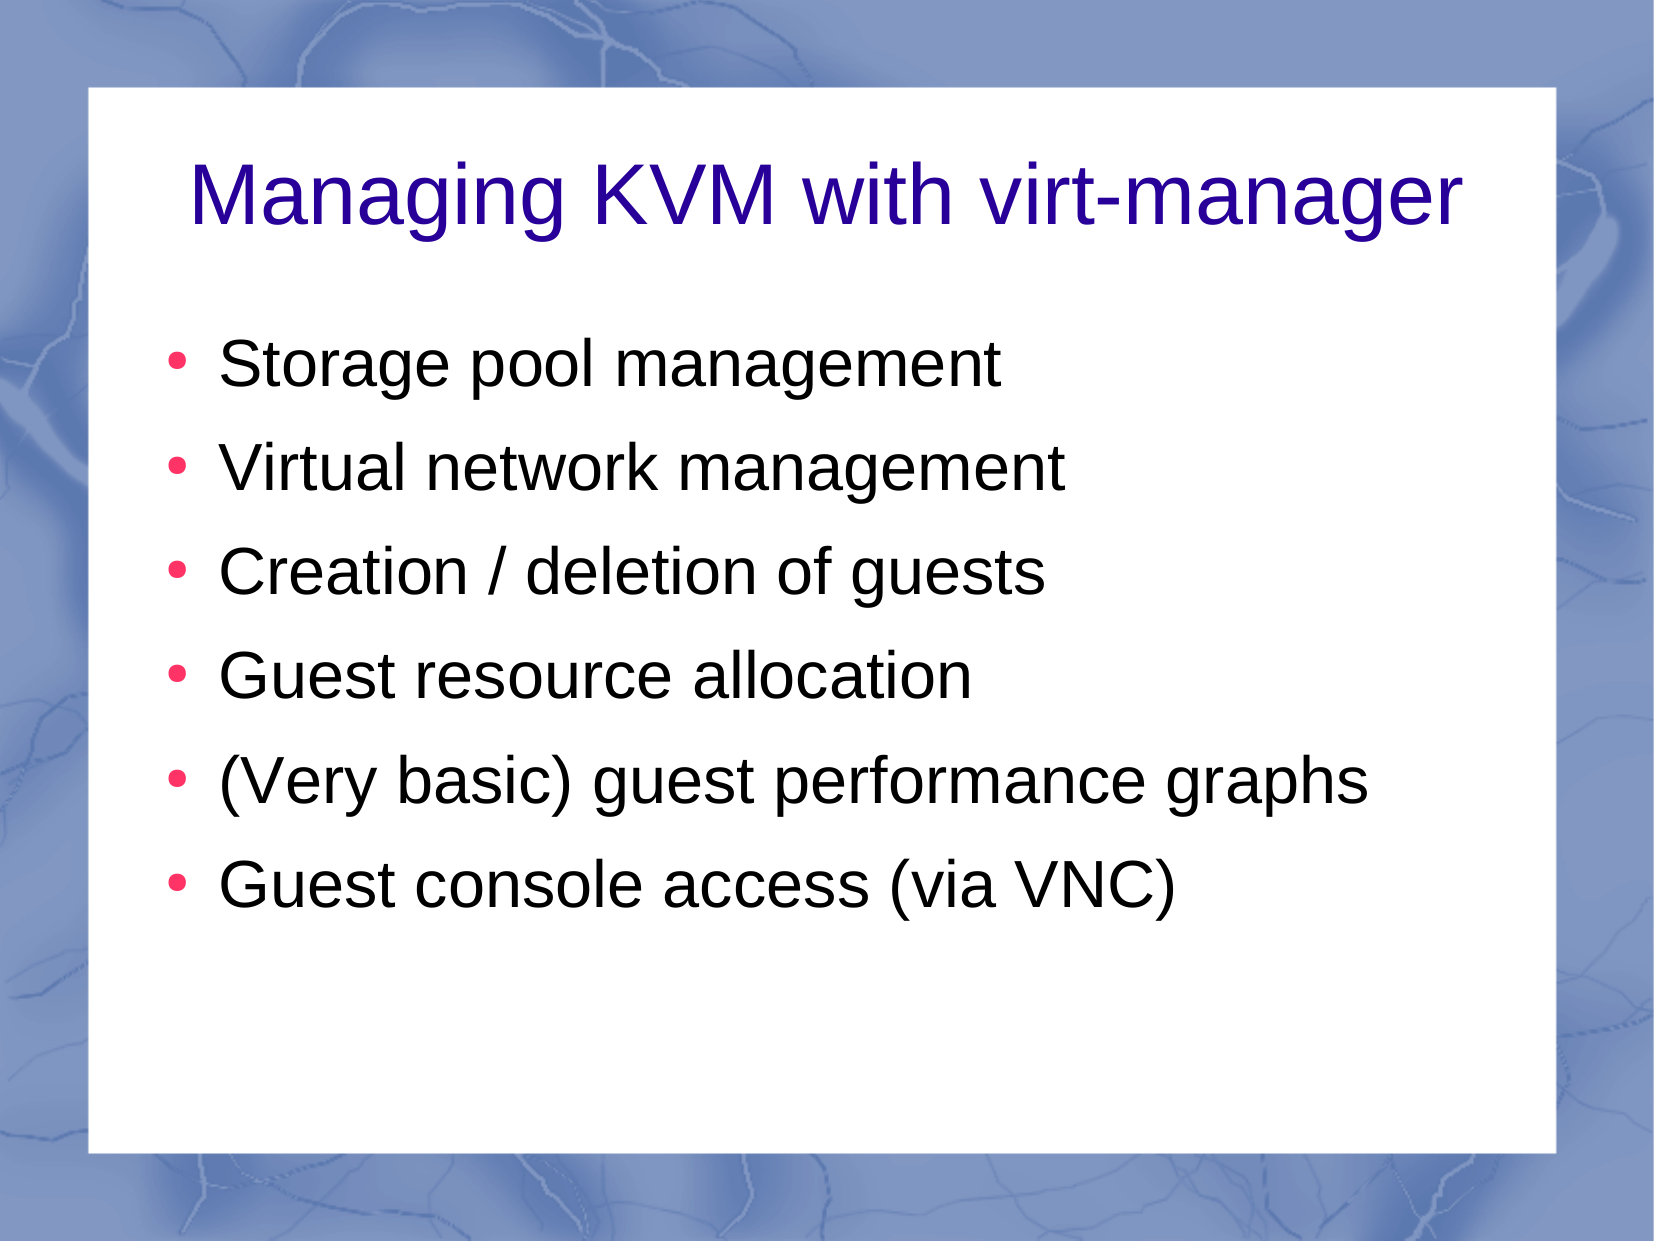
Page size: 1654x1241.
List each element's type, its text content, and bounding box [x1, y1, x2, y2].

picture [0, 0, 1654, 1241]
list Storage pool management Virtual network management Creation / deletion of guests Guest resource allocation (Very basic) guest performance graphs Guest console access (via VNC) [147, 325, 1506, 1045]
title Managing KVM with virt-manager [118, 90, 1536, 298]
